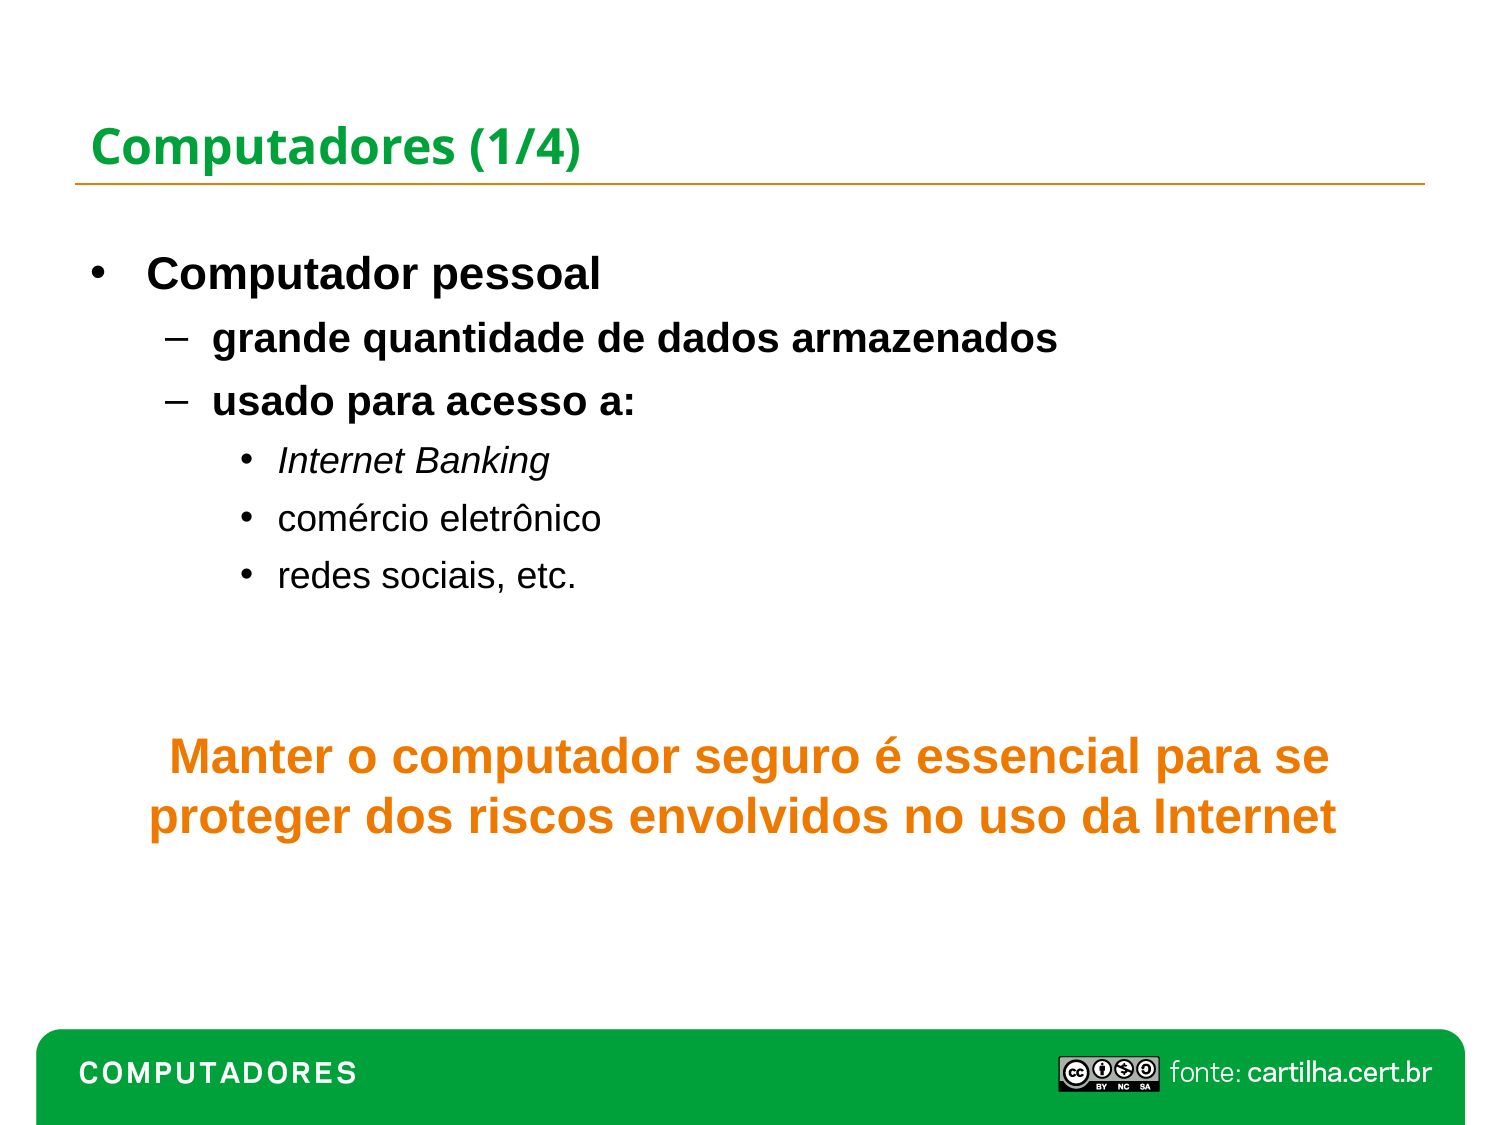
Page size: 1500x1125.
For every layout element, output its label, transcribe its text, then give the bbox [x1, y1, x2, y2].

picture [0, 0, 1500, 1125]
list Computador pessoal grande quantidade de dados armazenados usado para acesso a: Internet Banking comércio eletrônico redes sociais, etc. Manter o computador seguro é essencial para se proteger dos riscos envolvidos no uso da Internet [75, 236, 1425, 979]
title Computadores (1/4) [75, 54, 1425, 182]
